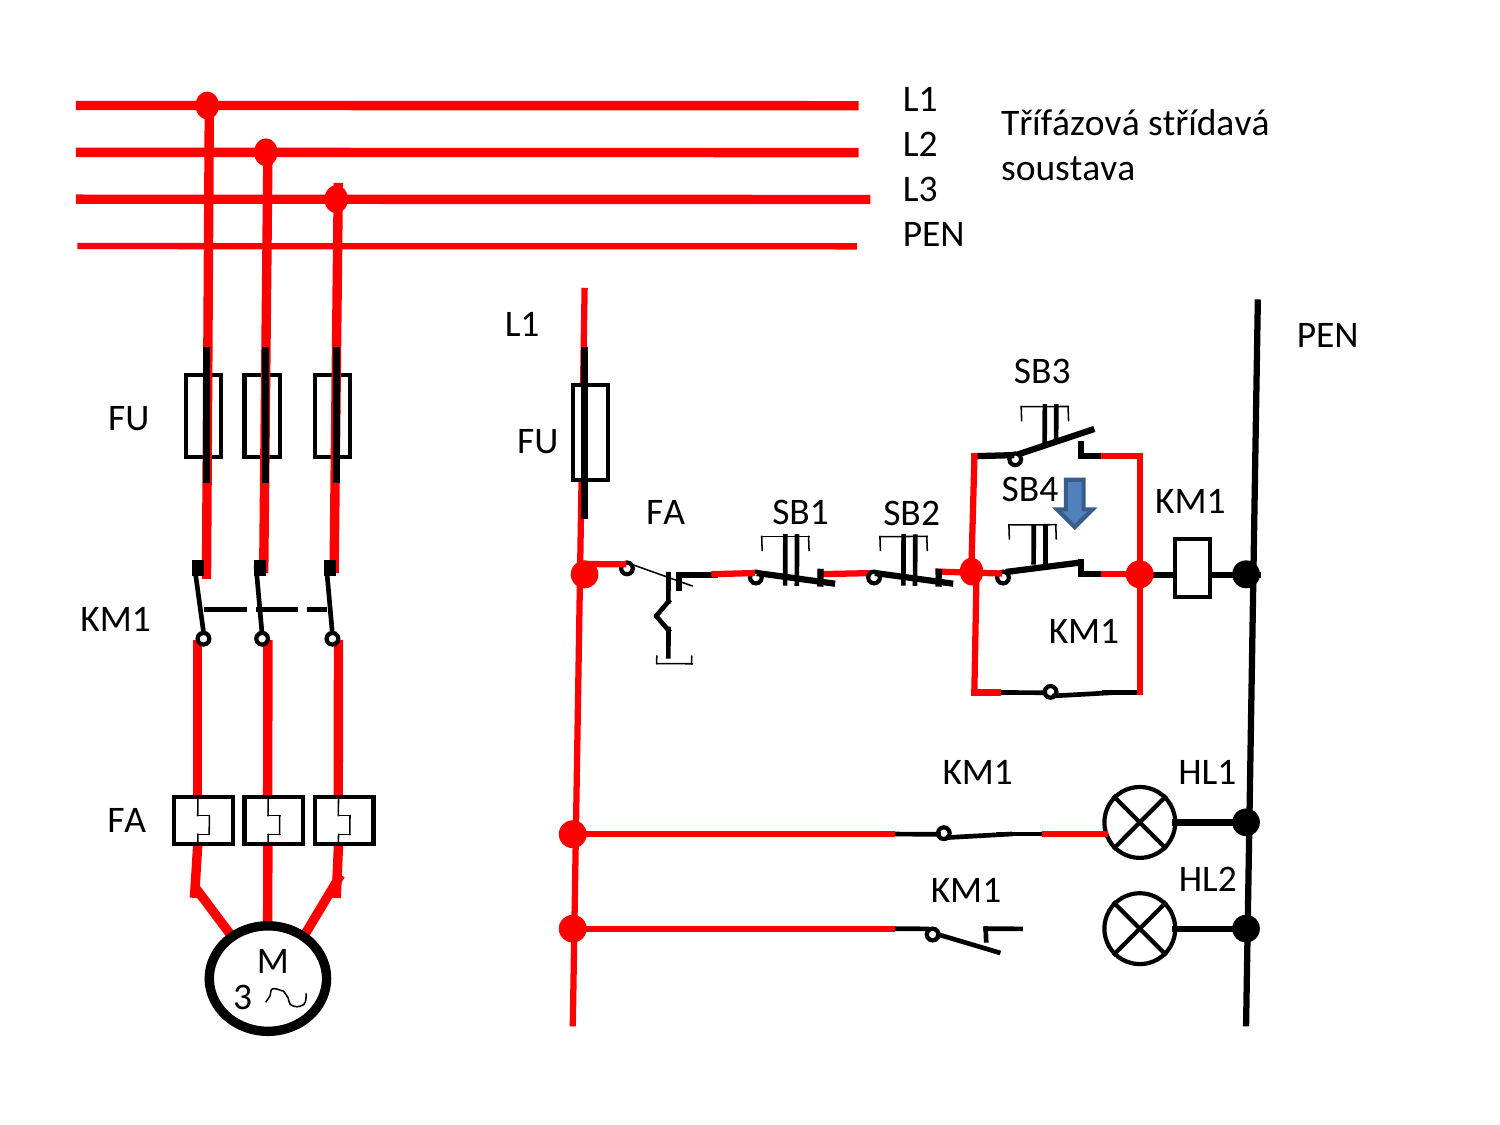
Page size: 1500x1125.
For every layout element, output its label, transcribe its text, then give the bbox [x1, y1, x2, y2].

text_box Třífázová střídavá soustava [986, 90, 1347, 196]
text_box [1174, 538, 1211, 598]
text_box [209, 931, 242, 1007]
text_box [1104, 786, 1176, 858]
text_box [1104, 893, 1176, 965]
text_box FA [631, 479, 700, 541]
text_box KM1 [1033, 597, 1135, 659]
text_box [560, 822, 585, 847]
text_box [326, 562, 335, 575]
text_box KM1 [927, 739, 1028, 801]
text_box [588, 385, 609, 480]
text_box [938, 827, 950, 840]
text_box [340, 796, 374, 844]
text_box [199, 796, 233, 844]
text_box KM1 [1143, 467, 1241, 529]
text_box [269, 796, 304, 844]
text_box [270, 374, 280, 457]
text_box [341, 374, 351, 457]
text_box SB2 [868, 479, 956, 541]
text_box [997, 571, 1009, 584]
text_box SB4 [986, 456, 1074, 517]
text_box [197, 633, 210, 645]
text_box [926, 928, 938, 941]
text_box FU [502, 408, 574, 470]
text_box M [242, 928, 304, 990]
text_box [326, 633, 339, 645]
text_box [961, 560, 982, 584]
text_box [194, 562, 203, 575]
text_box [868, 571, 880, 584]
text_box [1009, 453, 1022, 466]
text_box SB3 [999, 337, 1086, 399]
text_box [1234, 562, 1258, 587]
text_box [1057, 479, 1093, 528]
text_box [256, 140, 276, 165]
text_box [572, 385, 581, 480]
text_box L1 [490, 290, 573, 352]
text_box [212, 374, 222, 457]
text_box [314, 374, 331, 457]
text_box [326, 187, 346, 211]
text_box [1127, 562, 1152, 586]
text_box [621, 562, 633, 575]
text_box [244, 374, 260, 457]
text_box KM1 [916, 857, 1017, 919]
text_box [314, 796, 349, 844]
text_box SB1 [757, 479, 845, 541]
text_box FA [92, 786, 162, 848]
text_box [244, 796, 278, 844]
text_box [1045, 685, 1057, 698]
text_box [560, 916, 585, 941]
text_box M [277, 955, 282, 964]
text_box KM1 [65, 586, 166, 647]
text_box FU [93, 385, 165, 446]
text_box 3 [218, 964, 294, 1025]
text_box [1234, 810, 1258, 835]
text_box [256, 562, 264, 575]
text_box [240, 937, 327, 1032]
text_box M [262, 955, 268, 964]
text_box HL1 [1163, 739, 1306, 801]
text_box [572, 562, 597, 587]
text_box [174, 796, 208, 844]
text_box HL2 [1164, 846, 1252, 907]
text_box [197, 93, 217, 118]
text_box [256, 633, 268, 645]
text_box PEN [1282, 302, 1374, 364]
text_box [185, 374, 203, 457]
text_box L1 L2 L3 PEN [888, 66, 980, 262]
text_box [1234, 916, 1258, 941]
text_box [750, 577, 762, 584]
